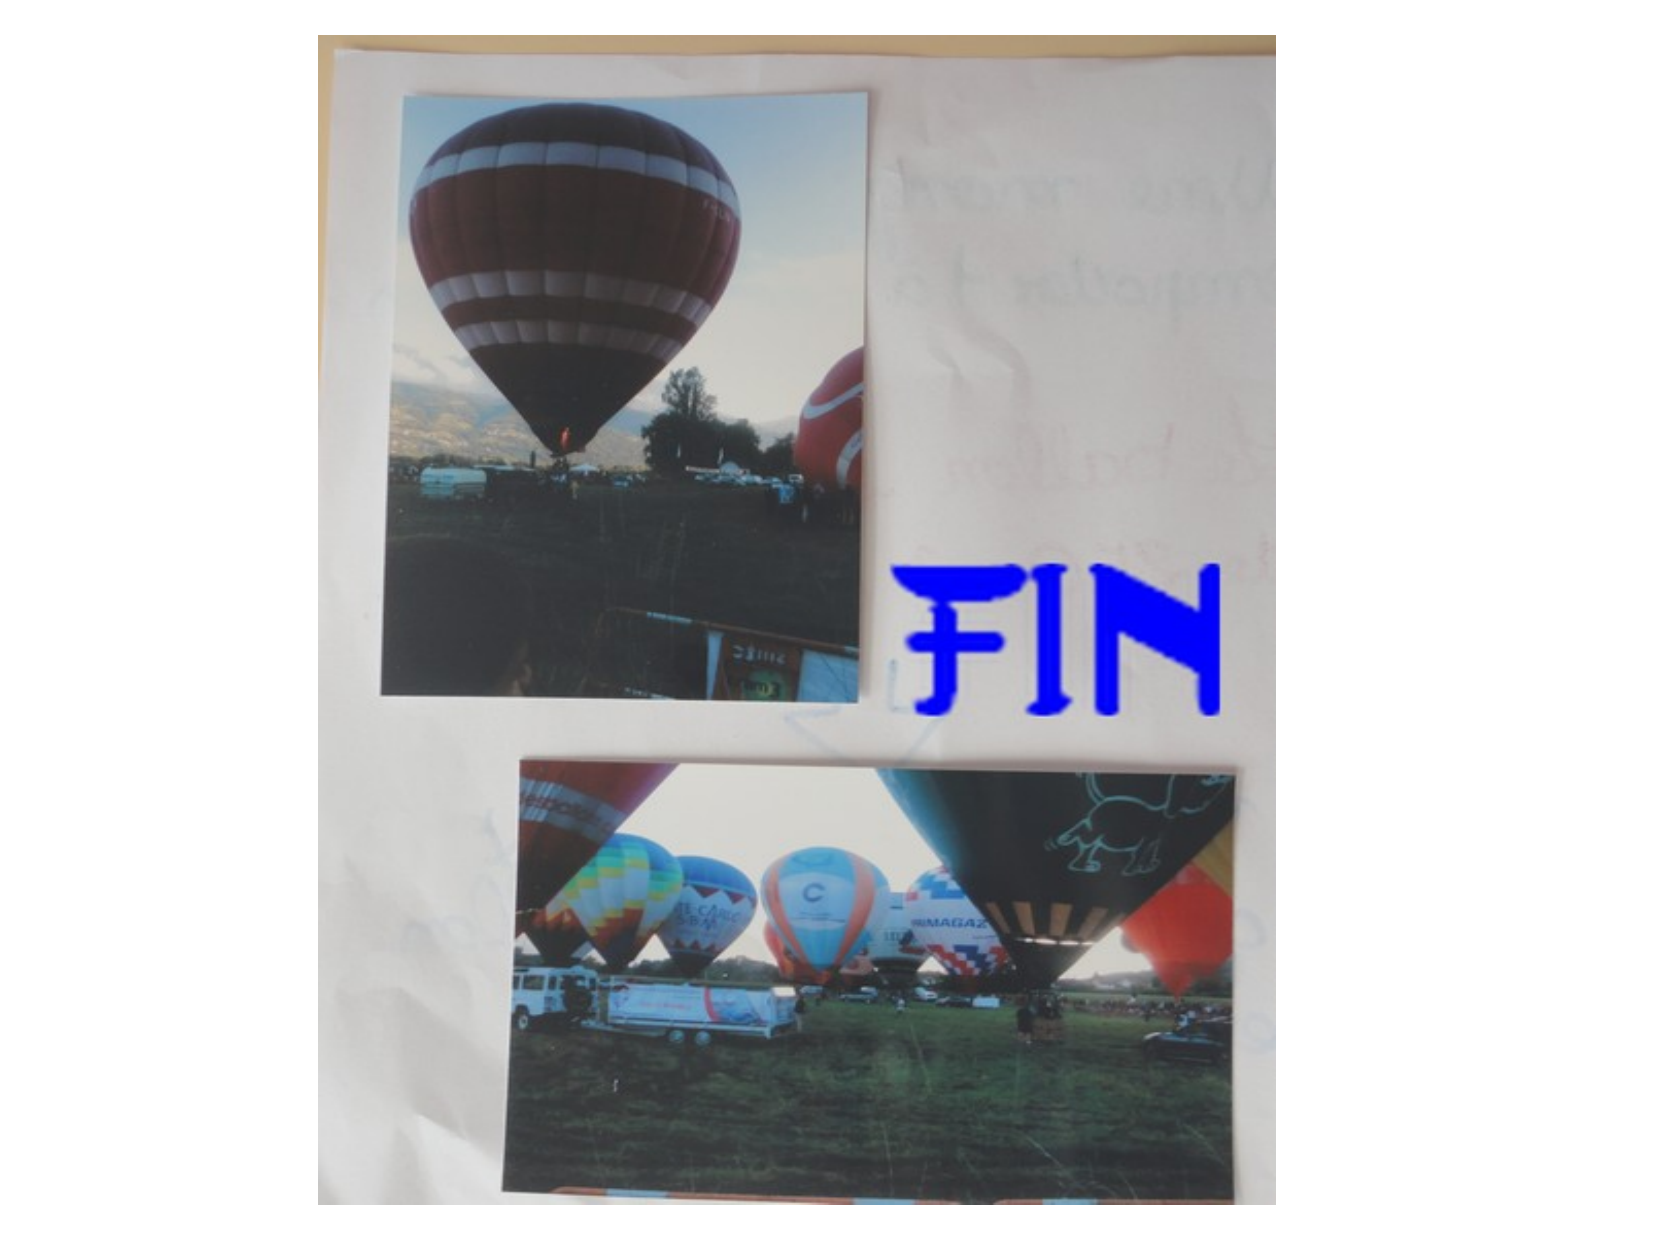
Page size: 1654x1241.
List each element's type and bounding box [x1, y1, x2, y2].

picture [318, 35, 1276, 1205]
